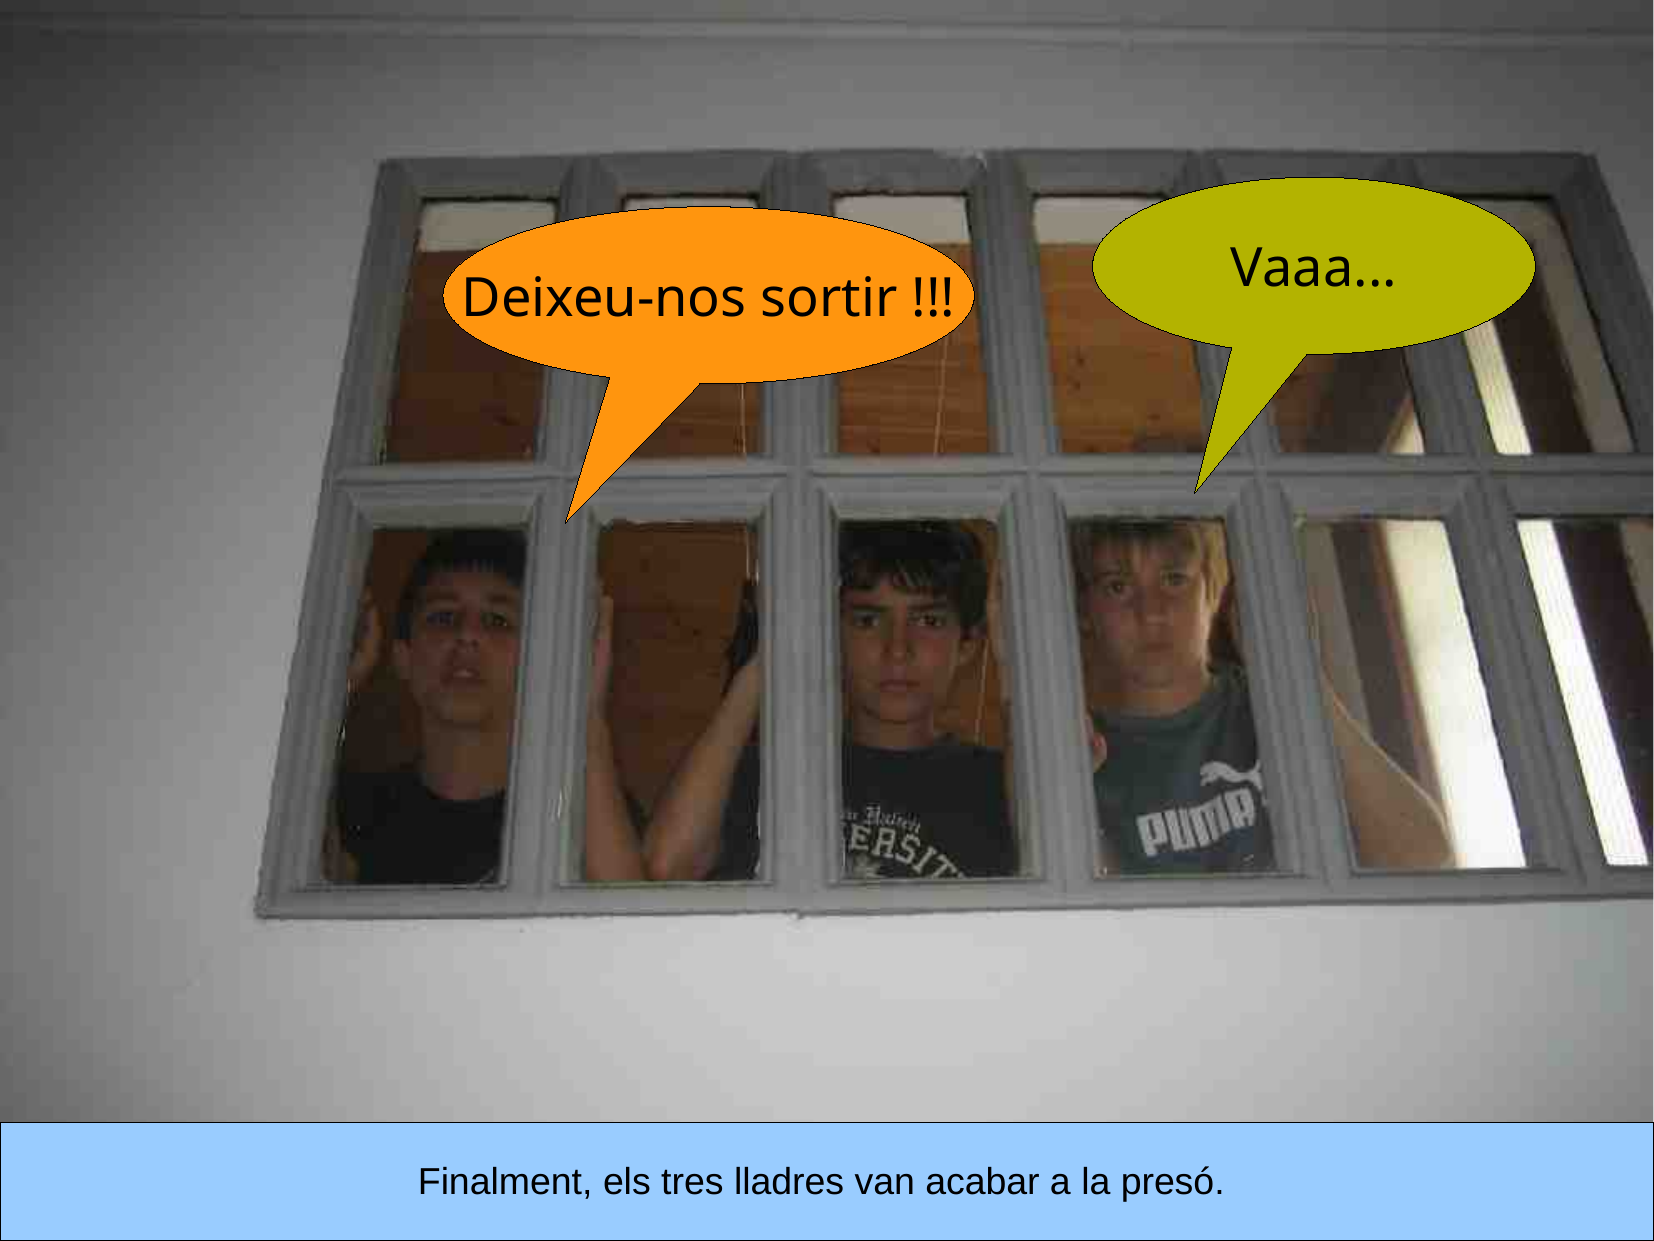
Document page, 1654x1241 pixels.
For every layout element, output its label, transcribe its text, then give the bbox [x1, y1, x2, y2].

text_box Finalment, els tres lladres van acabar a la presó. [0, 1122, 1654, 1241]
picture [0, 0, 1654, 1122]
text_box Vaaa... [1092, 177, 1536, 494]
text_box Deixeu-nos sortir !!! [442, 206, 975, 524]
